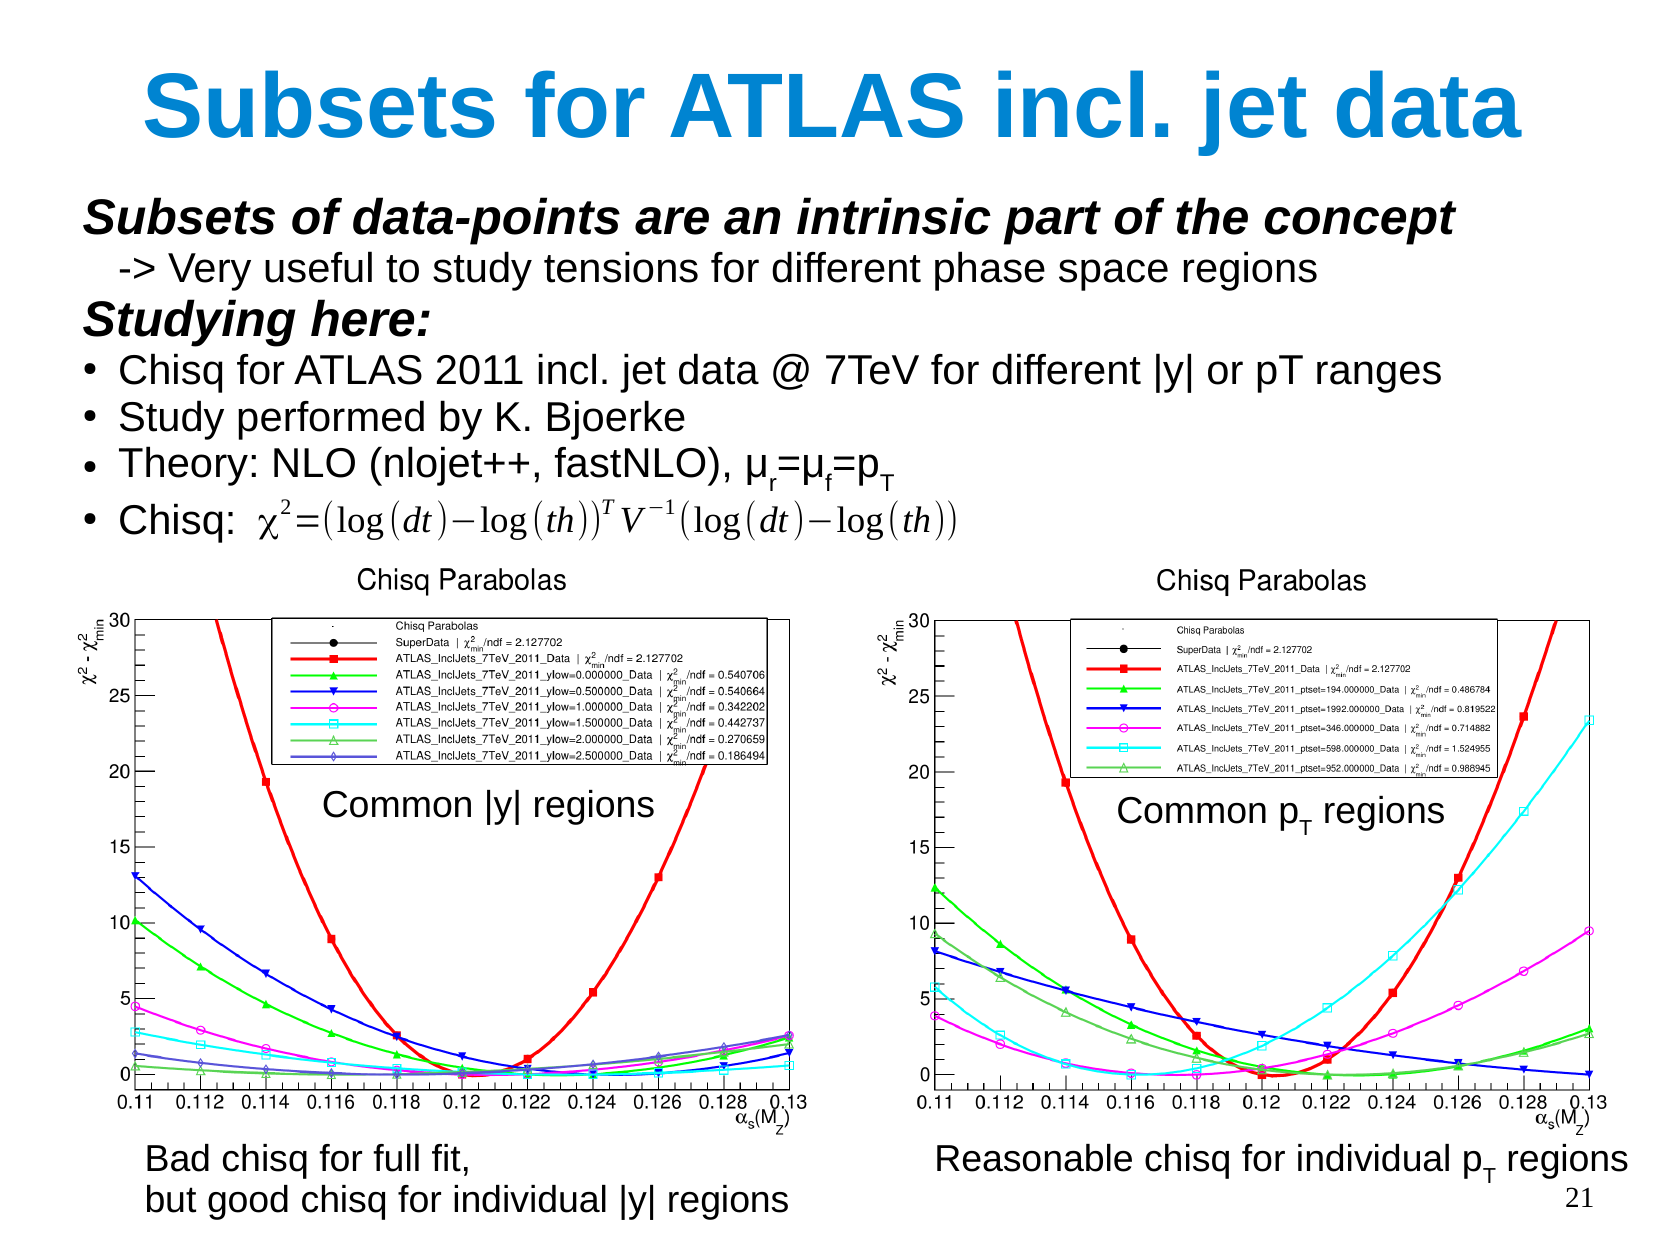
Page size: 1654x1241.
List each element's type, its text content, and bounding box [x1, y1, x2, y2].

list Subsets of data-points are an intrinsic part of the concept -> Very useful to study tensions for different phase space regions Studying here: Chisq for ATLAS 2011 incl. jet data @ 7TeV for different |y| or pT ranges Study performed by K. Bjoerke Theory: NLO (nlojet++, fastNLO), μr=μf=pT Chisq: [47, 188, 1595, 1105]
picture [853, 564, 1619, 1146]
chart [248, 494, 968, 544]
text_box Bad chisq for full fit, but good chisq for individual |y| regions [129, 1129, 805, 1229]
title Subsets for ATLAS incl. jet data [70, 35, 1595, 178]
text_box Common |y| regions [307, 775, 671, 833]
picture [55, 553, 820, 1140]
text_box Common pT regions [1101, 781, 1461, 848]
text_box Reasonable chisq for individual pT regions [919, 1129, 1644, 1196]
